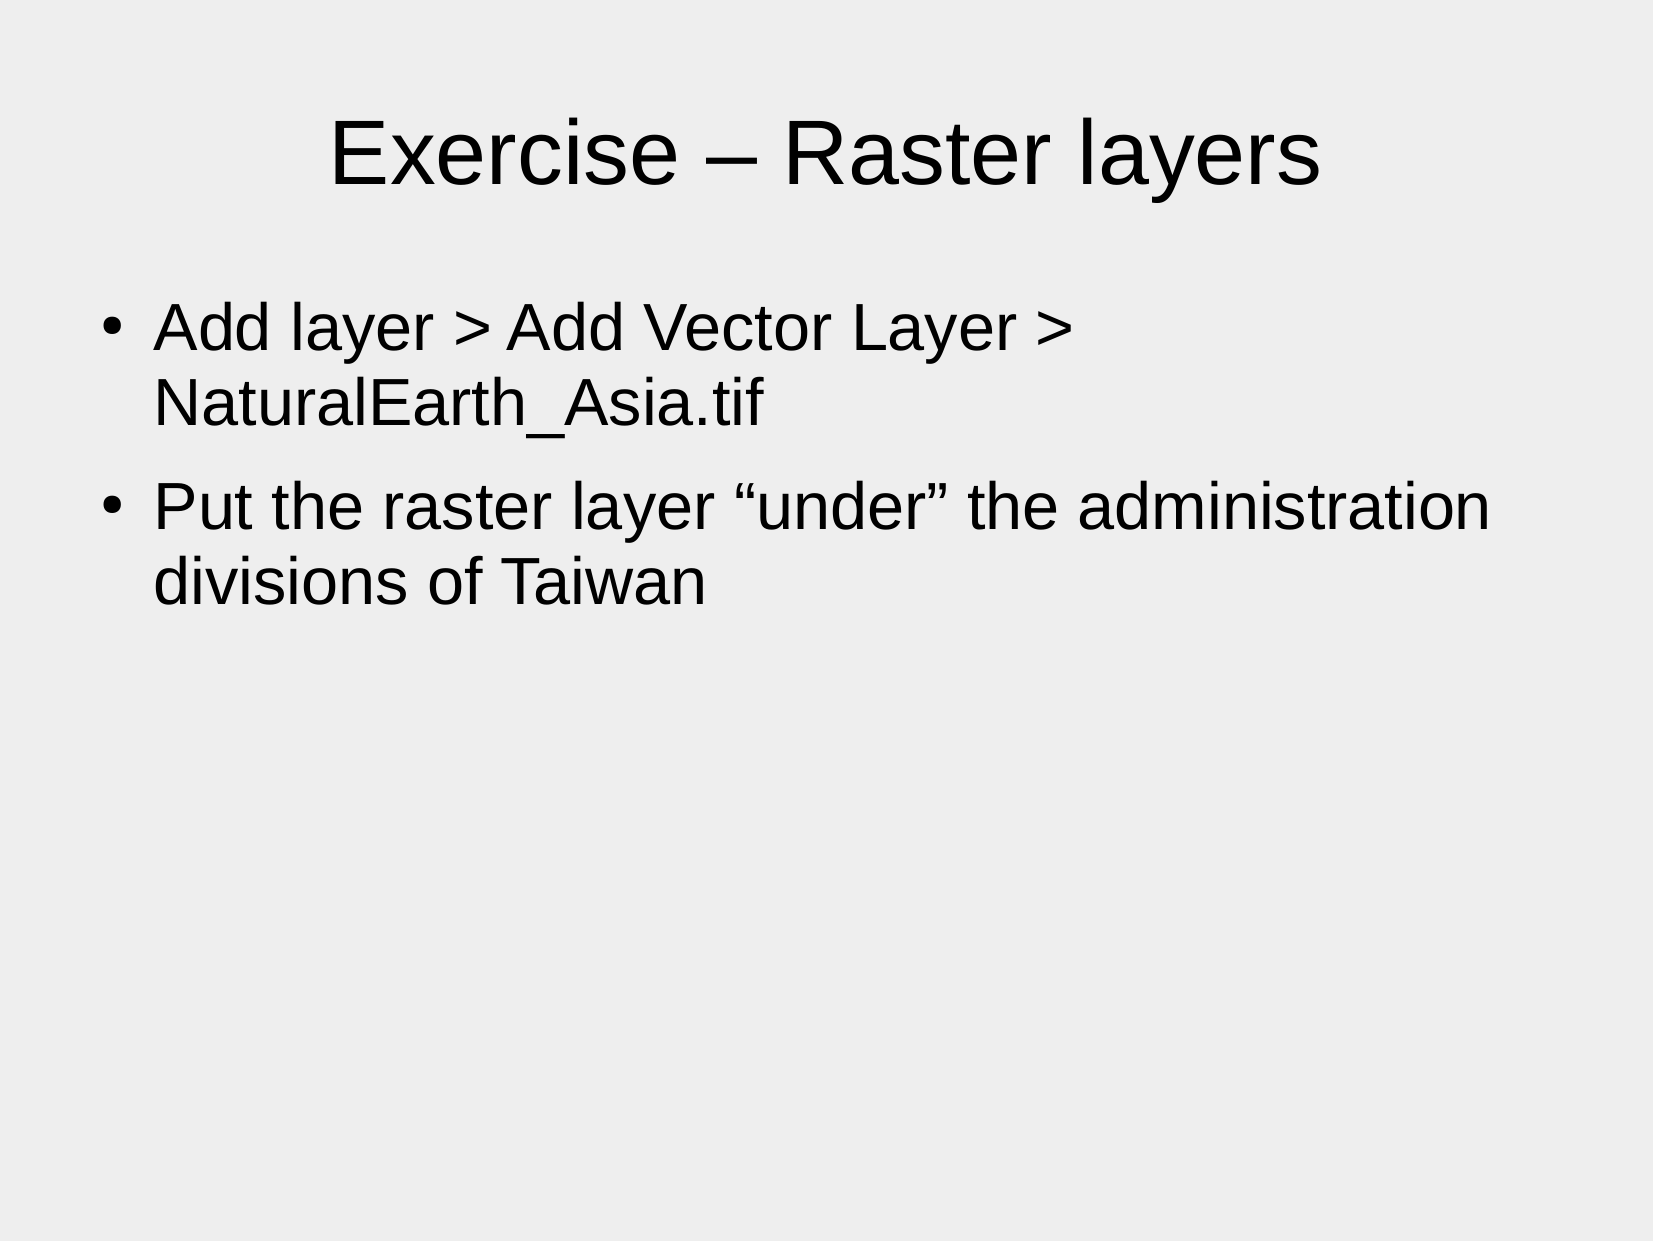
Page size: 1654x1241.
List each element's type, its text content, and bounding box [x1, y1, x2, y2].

list Add layer > Add Vector Layer > NaturalEarth_Asia.tif Put the raster layer “under” the administration divisions of Taiwan [82, 290, 1571, 1010]
title Exercise – Raster layers [82, 49, 1571, 257]
